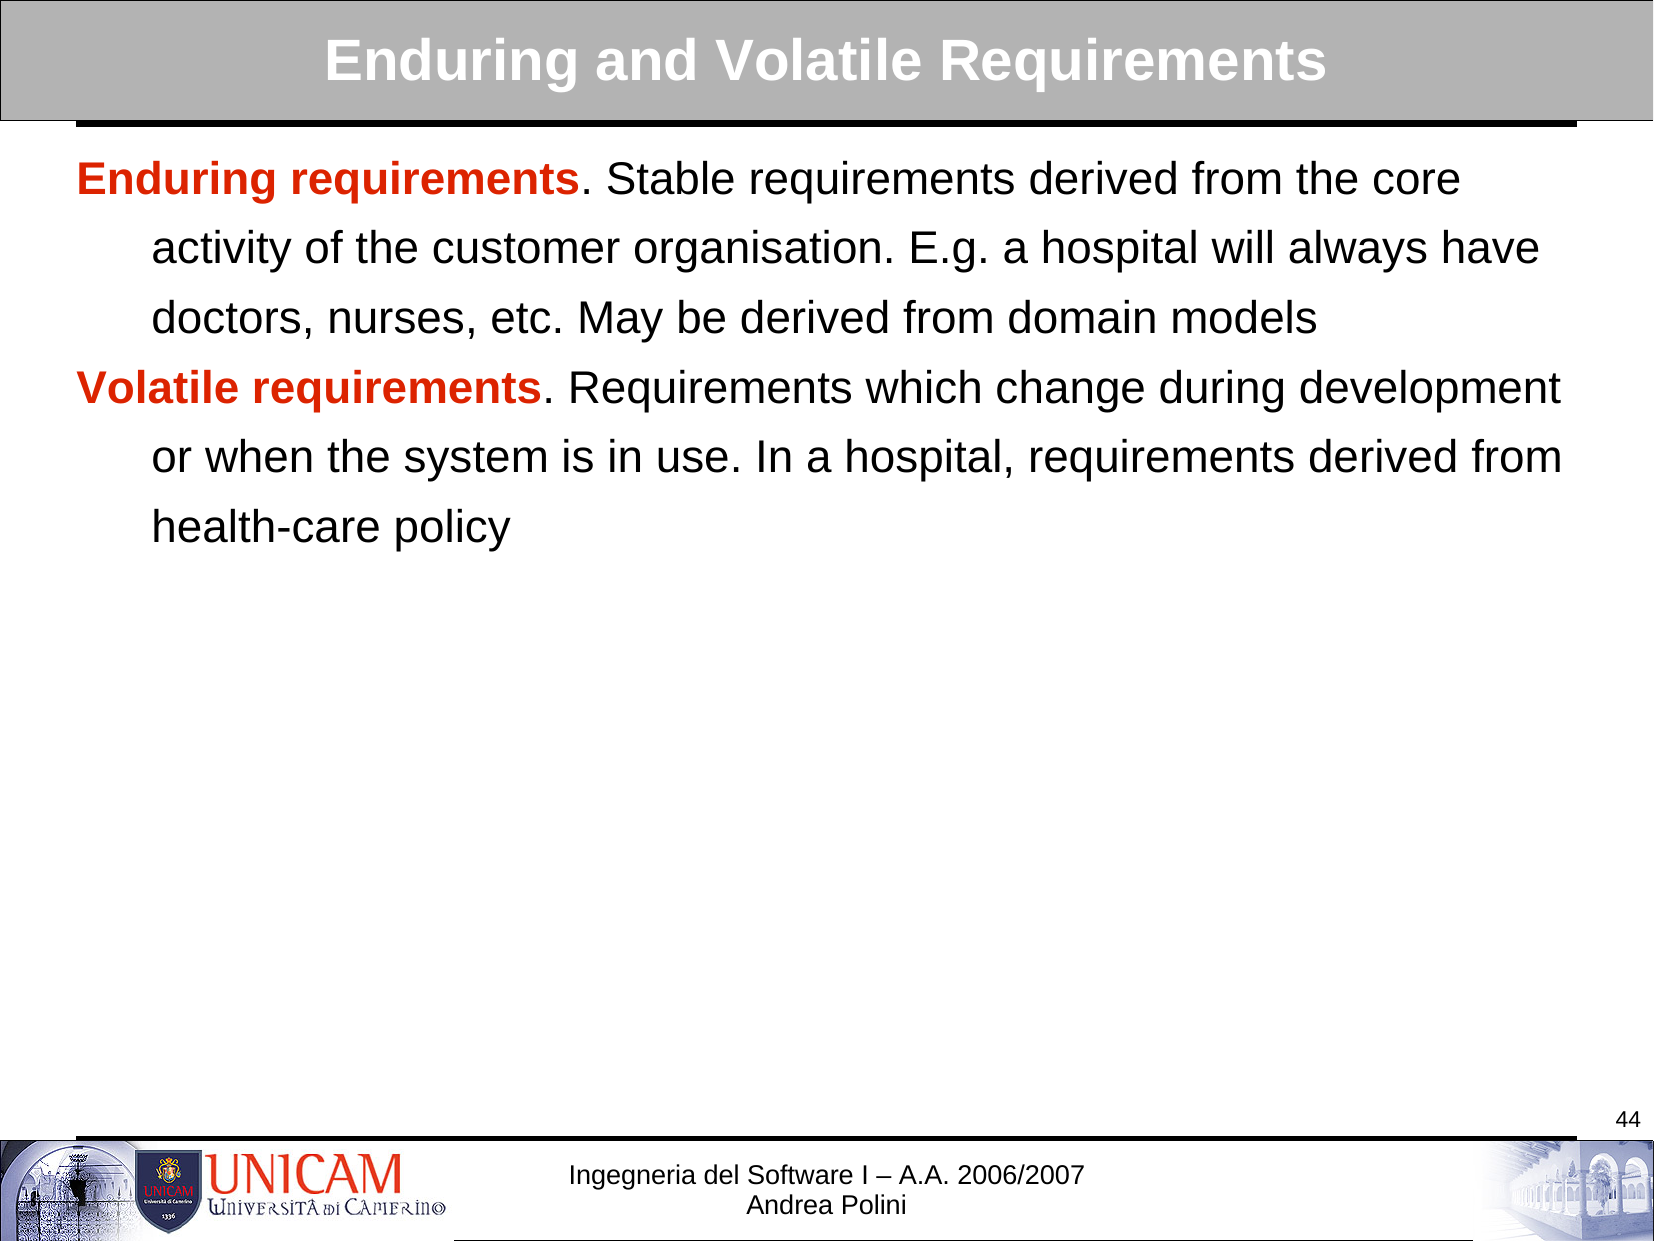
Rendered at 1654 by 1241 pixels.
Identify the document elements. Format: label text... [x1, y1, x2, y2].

list Enduring requirements. Stable requirements derived from the core activity of the customer organisation. E.g. a hospital will always have doctors, nurses, etc. May be derived from domain models Volatile requirements. Requirements which change during development or when the system is in use. In a hospital, requirements derived from health-care policy [76, 152, 1577, 674]
picture [0, 1141, 454, 1241]
title Enduring and Volatile Requirements [0, 0, 1653, 121]
picture [1473, 1141, 1654, 1241]
